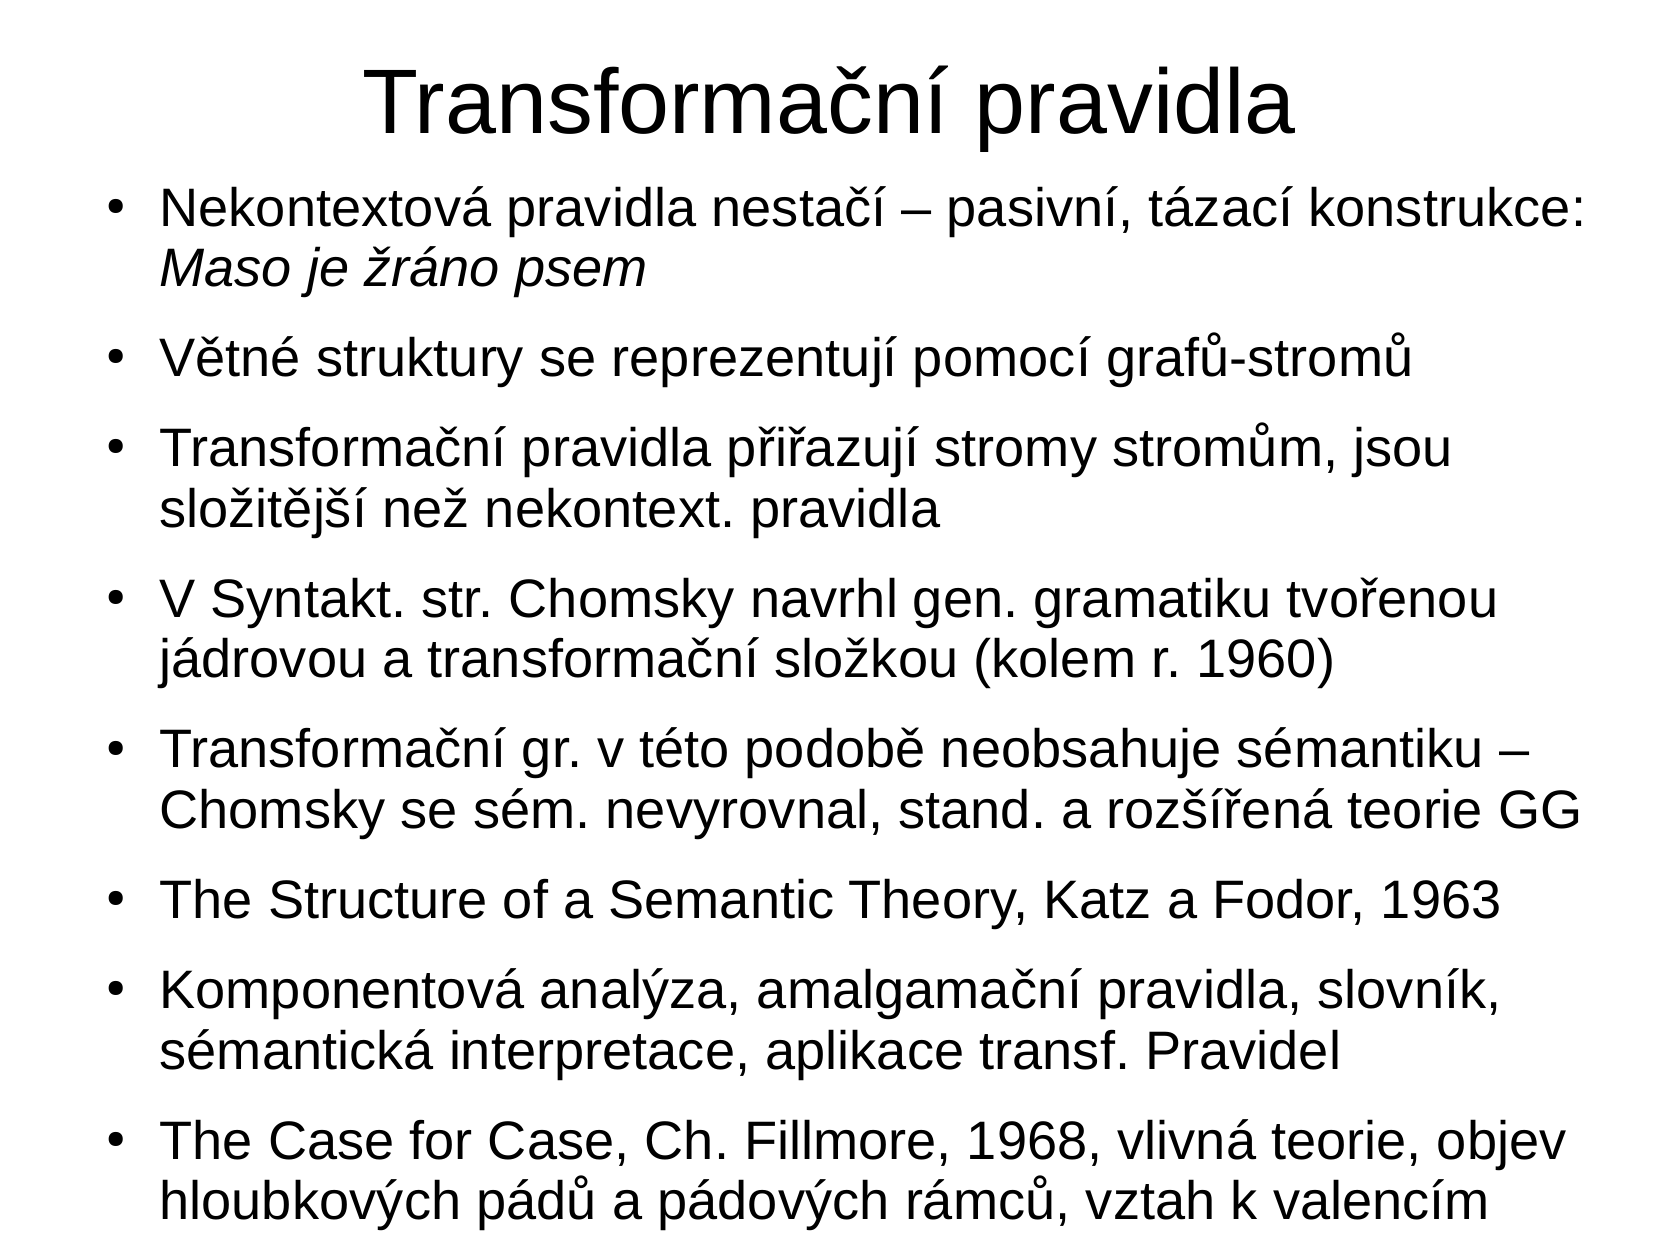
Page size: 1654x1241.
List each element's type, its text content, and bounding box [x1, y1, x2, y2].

list Nekontextová pravidla nestačí – pasivní, tázací konstrukce: Maso je žráno psem Větné struktury se reprezentují pomocí grafů-stromů Transformační pravidla přiřazují stromy stromům, jsou složitější než nekontext. pravidla V Syntakt. str. Chomsky navrhl gen. gramatiku tvořenou jádrovou a transformační složkou (kolem r. 1960) Transformační gr. v této podobě neobsahuje sémantiku – Chomsky se sém. nevyrovnal, stand. a rozšířená teorie GG The Structure of a Semantic Theory, Katz a Fodor, 1963 Komponentová analýza, amalgamační pravidla, slovník, sémantická interpretace, aplikace transf. Pravidel The Case for Case, Ch. Fillmore, 1968, vlivná teorie, objev hloubkových pádů a pádových rámců, vztah k valencím [88, 177, 1595, 1241]
title Transformační pravidla [88, 50, 1571, 154]
